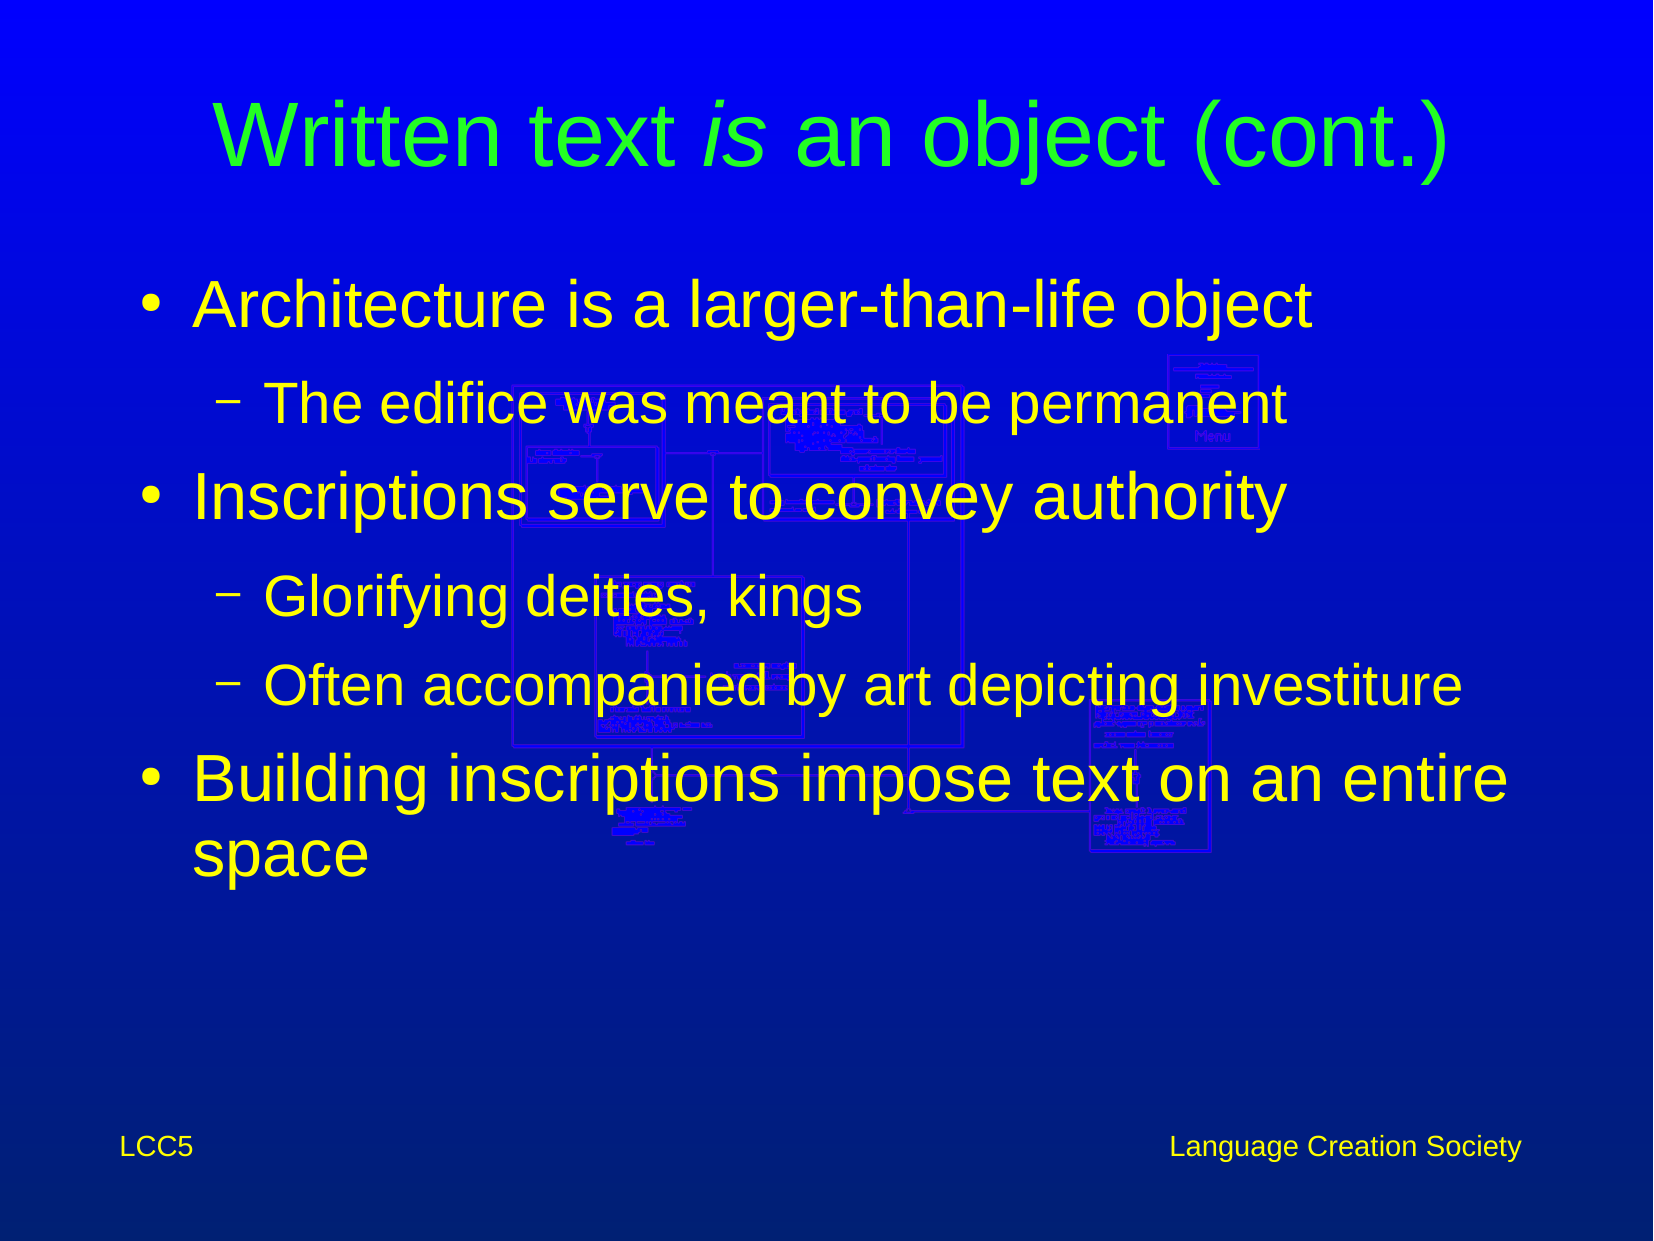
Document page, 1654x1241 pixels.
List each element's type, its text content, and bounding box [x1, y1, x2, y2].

list Architecture is a larger-than-life object The edifice was meant to be permanent Inscriptions serve to convey authority Glorifying deities, kings Often accompanied by art depicting investiture Building inscriptions impose text on an entire space [121, 266, 1534, 1121]
title Written text is an object (cont.) [126, 31, 1539, 239]
